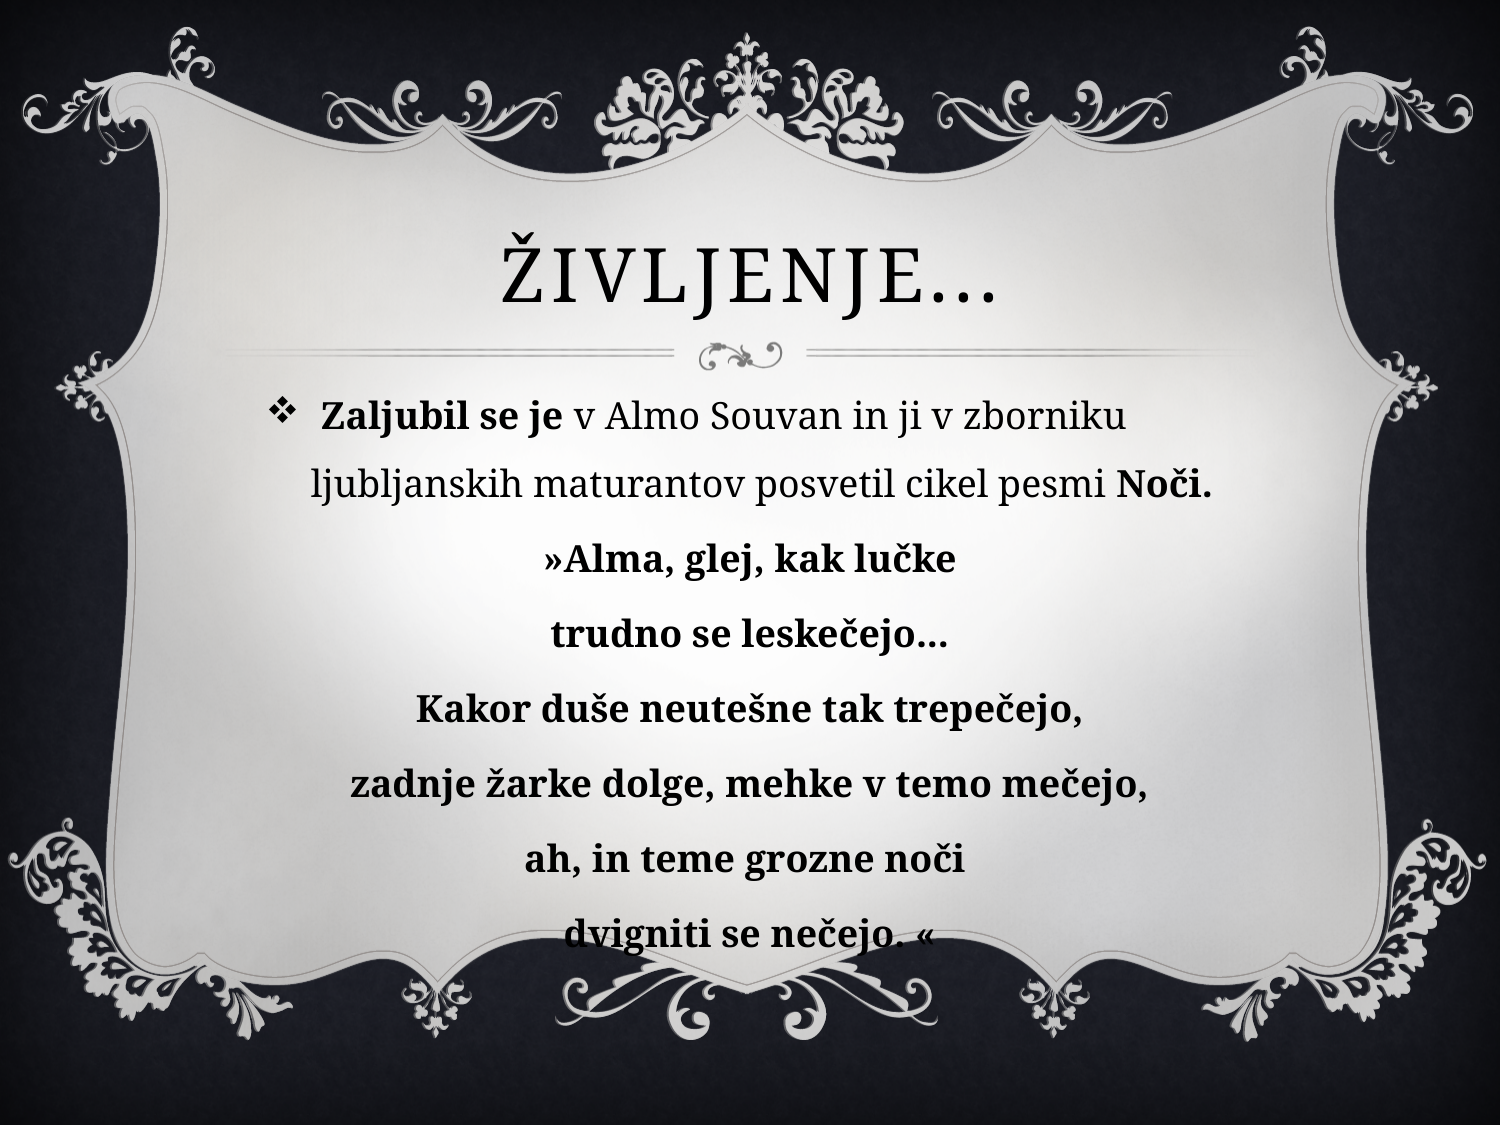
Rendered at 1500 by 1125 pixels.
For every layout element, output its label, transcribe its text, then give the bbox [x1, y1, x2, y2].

title Življenje... [225, 212, 1275, 325]
picture [0, 0, 1500, 1125]
list Zaljubil se je v Almo Souvan in ji v zborniku ljubljanskih maturantov posvetil cikel pesmi Noči. »Alma, glej, kak lučke trudno se leskečejo... Kakor duše neutešne tak trepečejo, zadnje žarke dolge, mehke v temo mečejo, ah, in teme grozne noči dvigniti se nečejo. « [225, 362, 1275, 988]
